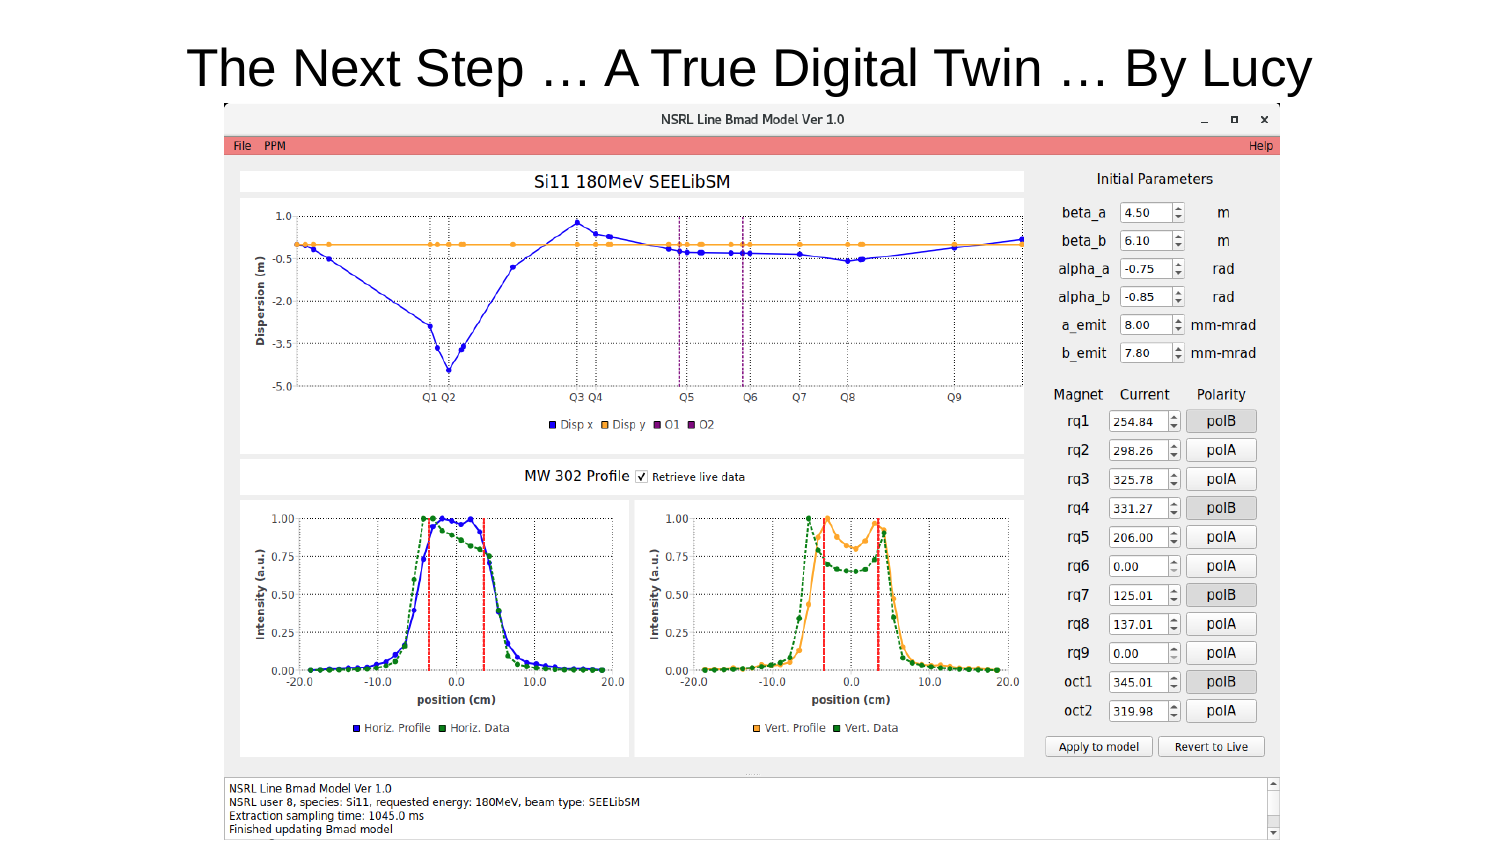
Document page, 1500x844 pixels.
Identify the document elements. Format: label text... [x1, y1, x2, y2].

picture [224, 103, 1280, 840]
title The Next Step … A True Digital Twin … By Lucy [51, 18, 1449, 112]
